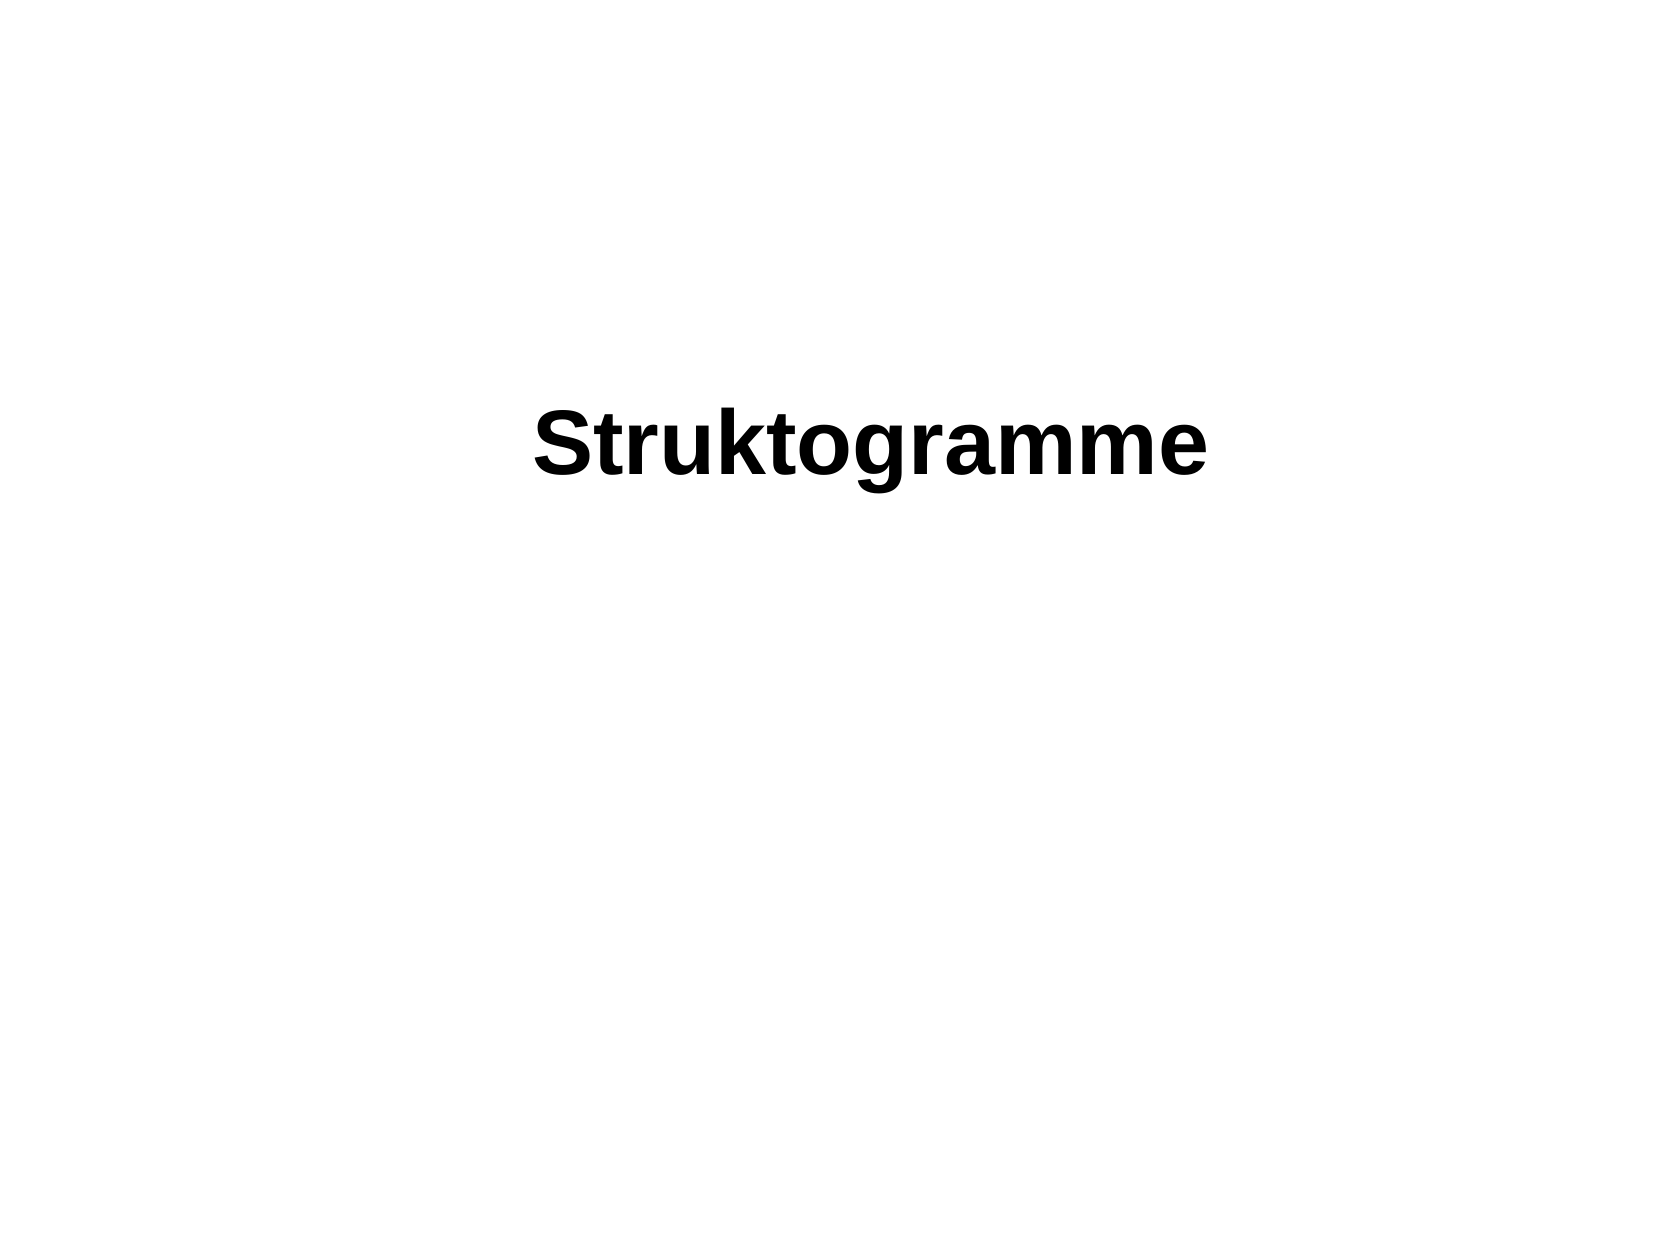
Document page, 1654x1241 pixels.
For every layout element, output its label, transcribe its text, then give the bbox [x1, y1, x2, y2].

text_box Struktogramme [147, 383, 1595, 502]
